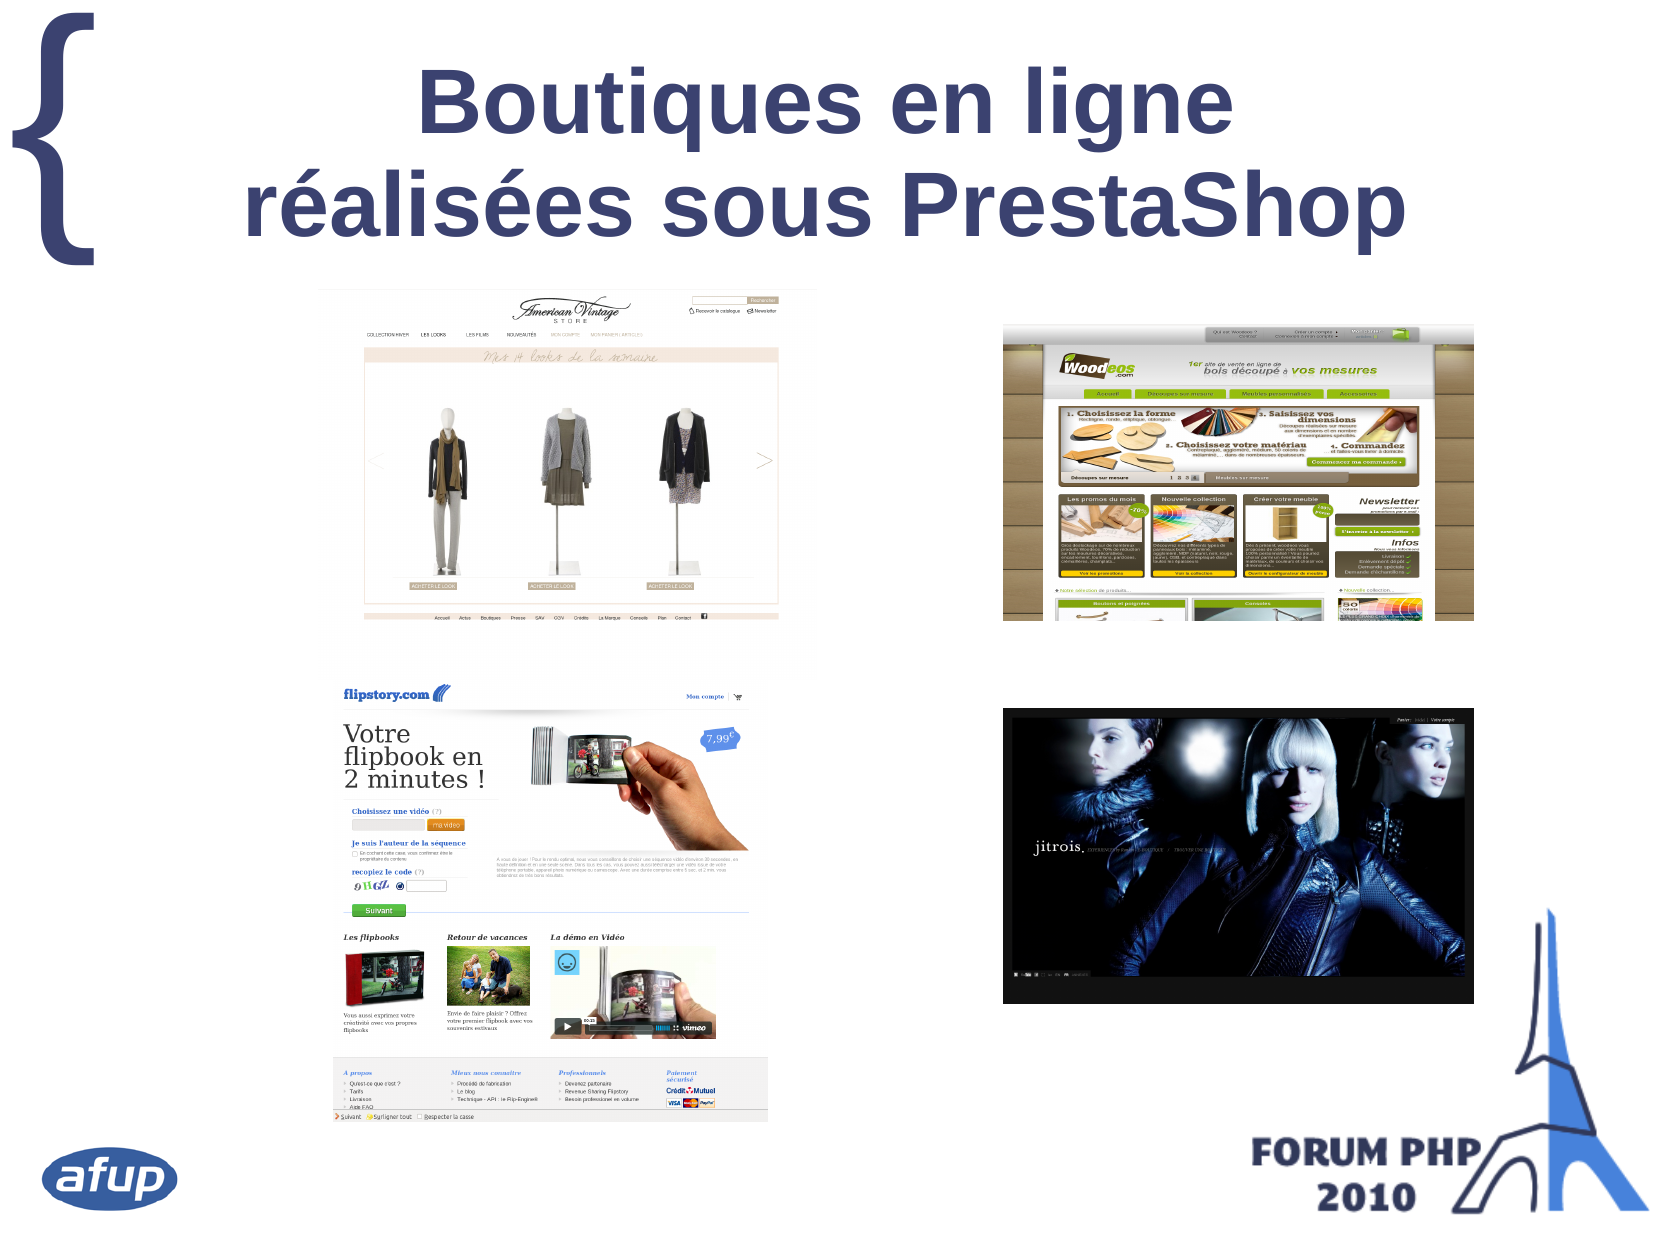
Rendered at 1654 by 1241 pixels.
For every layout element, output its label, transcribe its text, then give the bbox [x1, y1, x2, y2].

picture [1003, 324, 1474, 621]
picture [318, 289, 817, 1123]
title Boutiques en ligne réalisées sous PrestaShop [82, 49, 1571, 257]
picture [41, 1146, 178, 1211]
picture [1003, 708, 1650, 1241]
